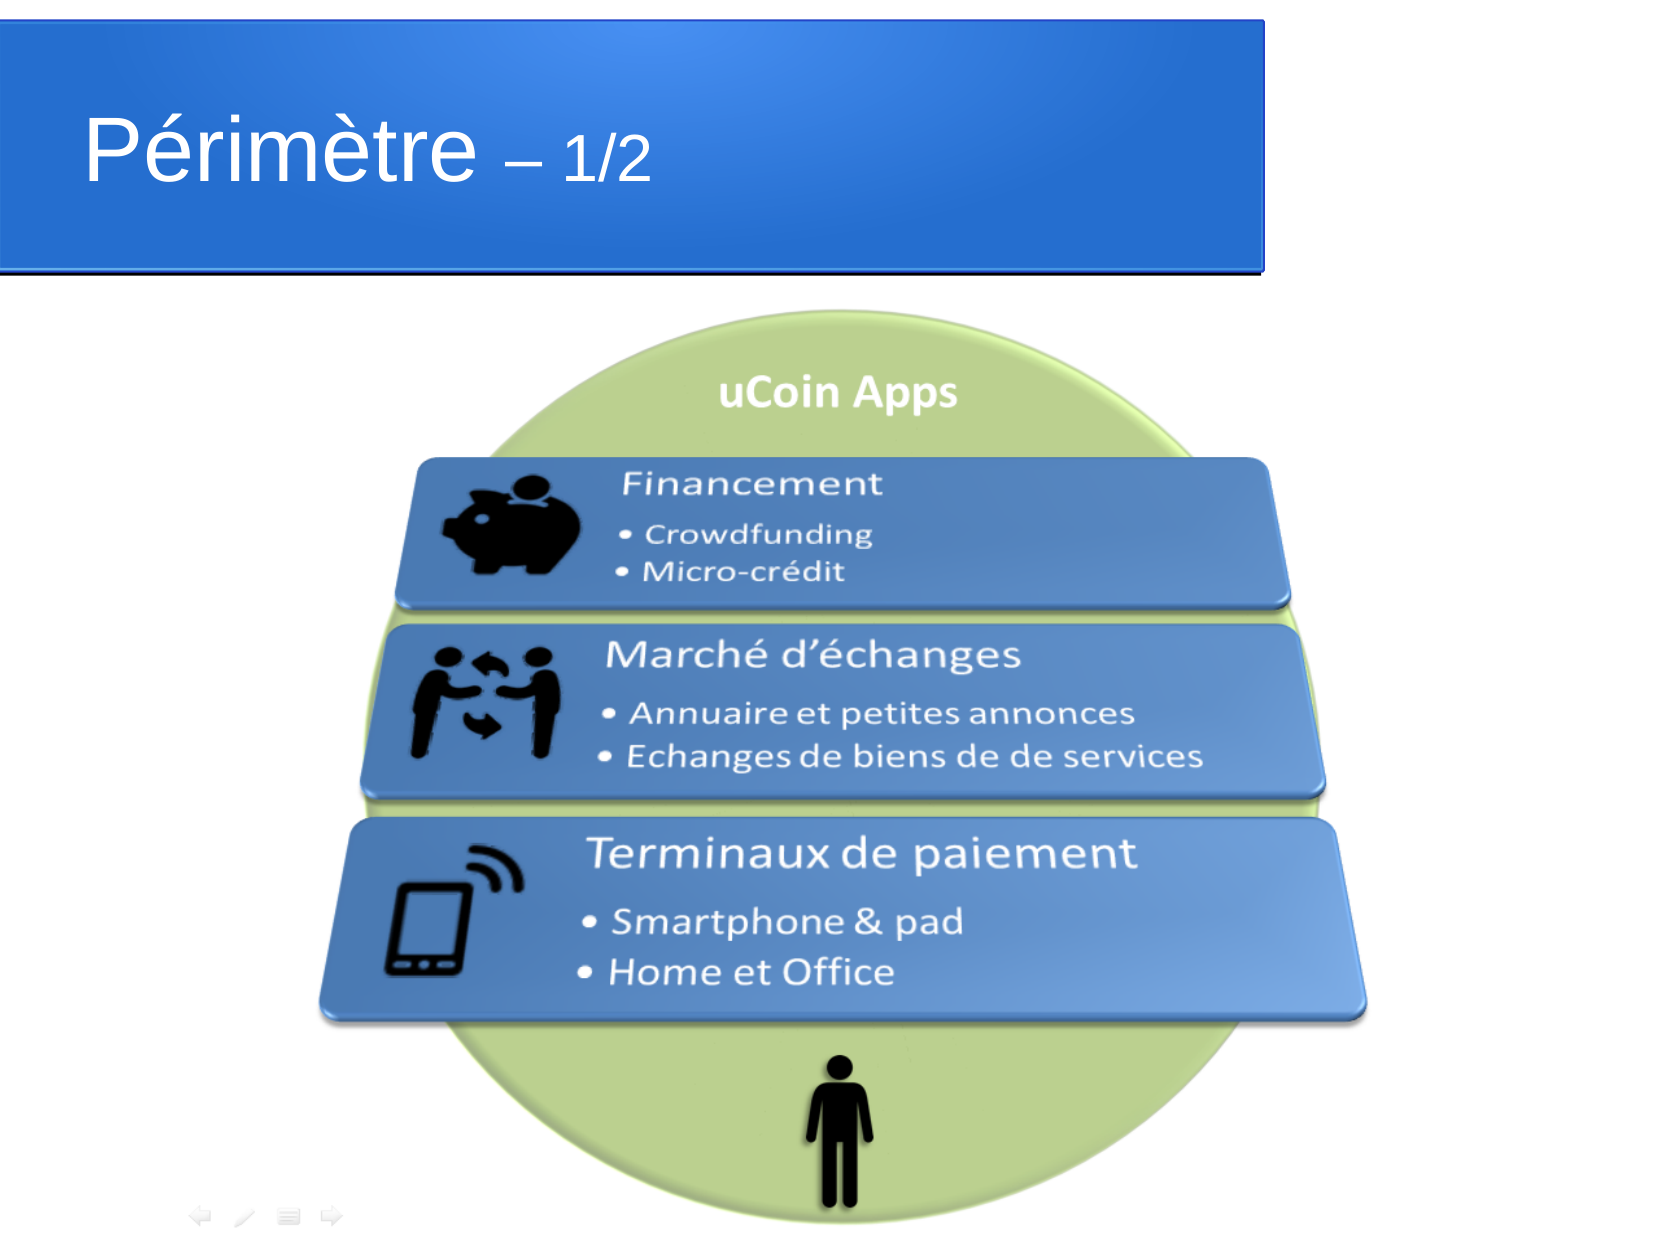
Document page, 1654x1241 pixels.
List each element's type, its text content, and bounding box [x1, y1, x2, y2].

picture [181, 291, 1504, 1240]
title Périmètre – 1/2 [82, 47, 1235, 252]
